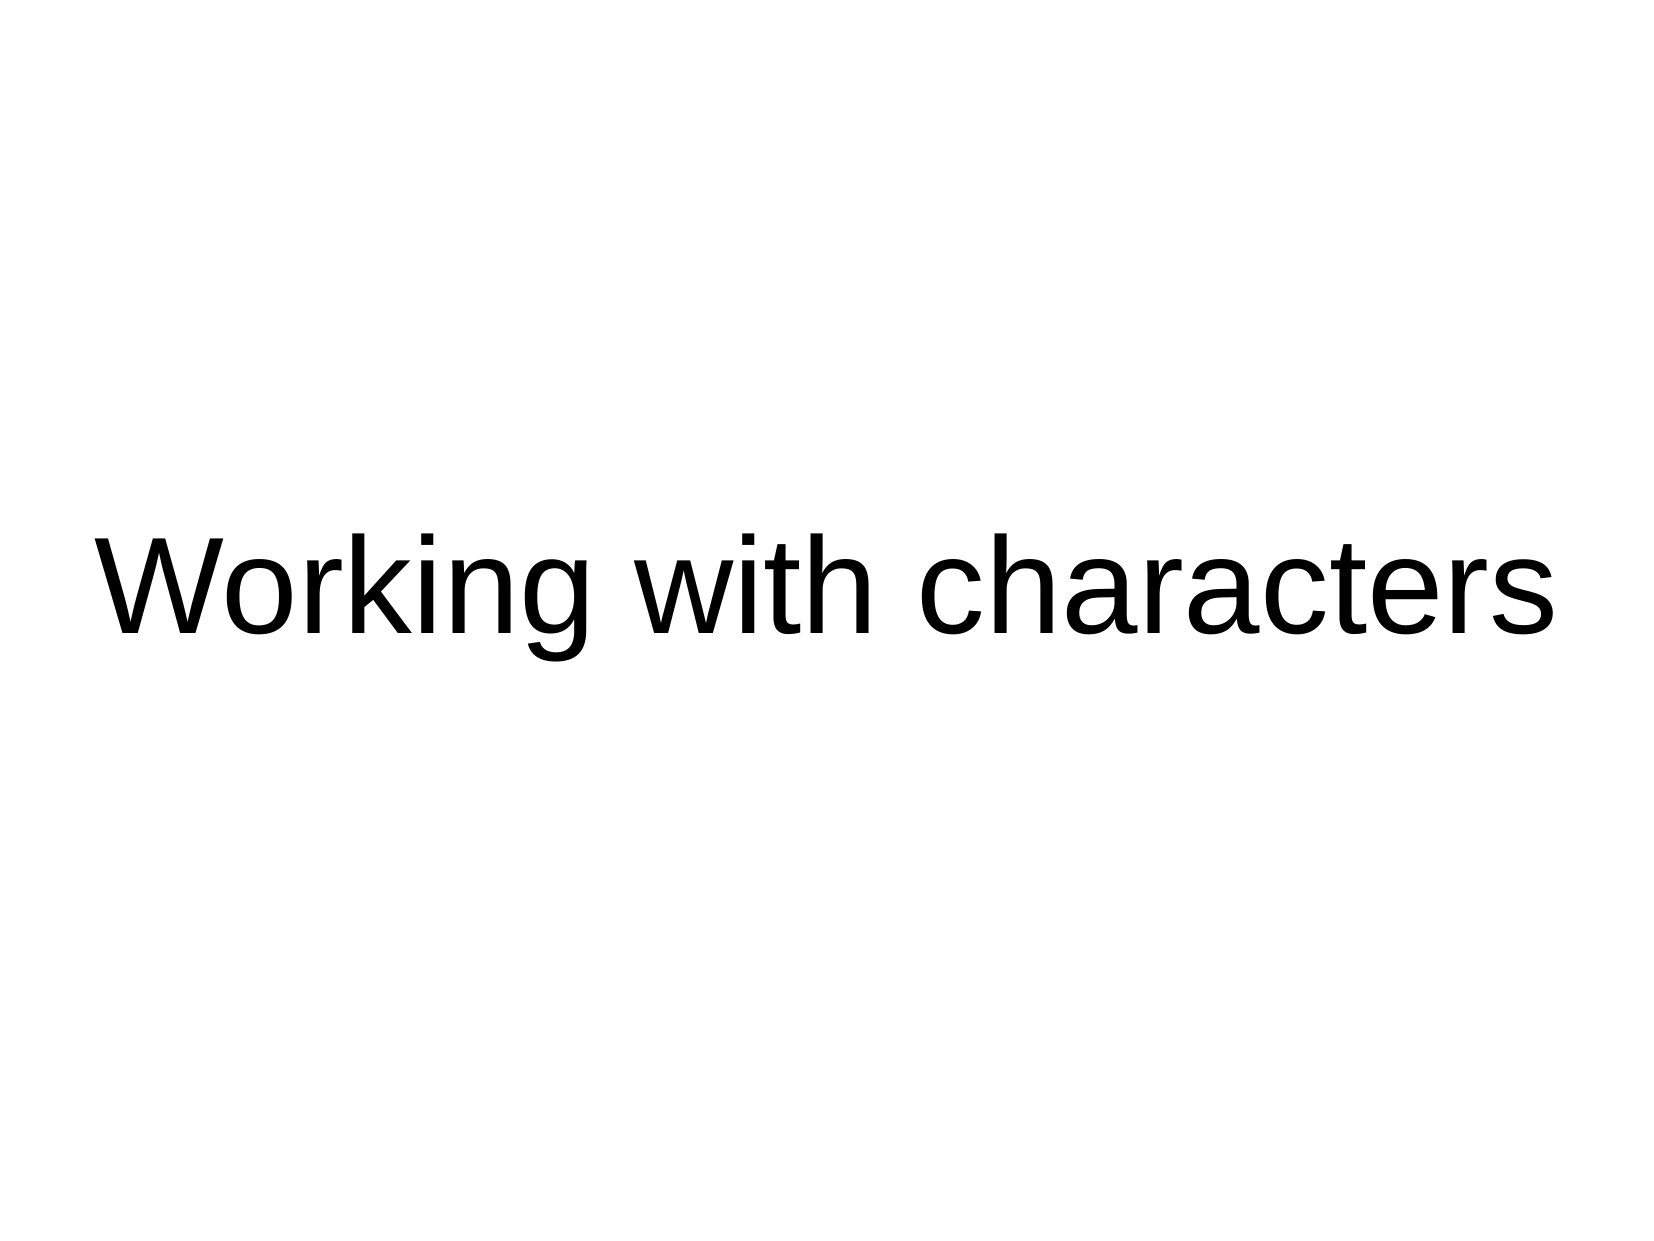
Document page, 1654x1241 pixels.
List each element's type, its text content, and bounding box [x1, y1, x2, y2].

title Working with characters [82, 56, 1571, 1115]
